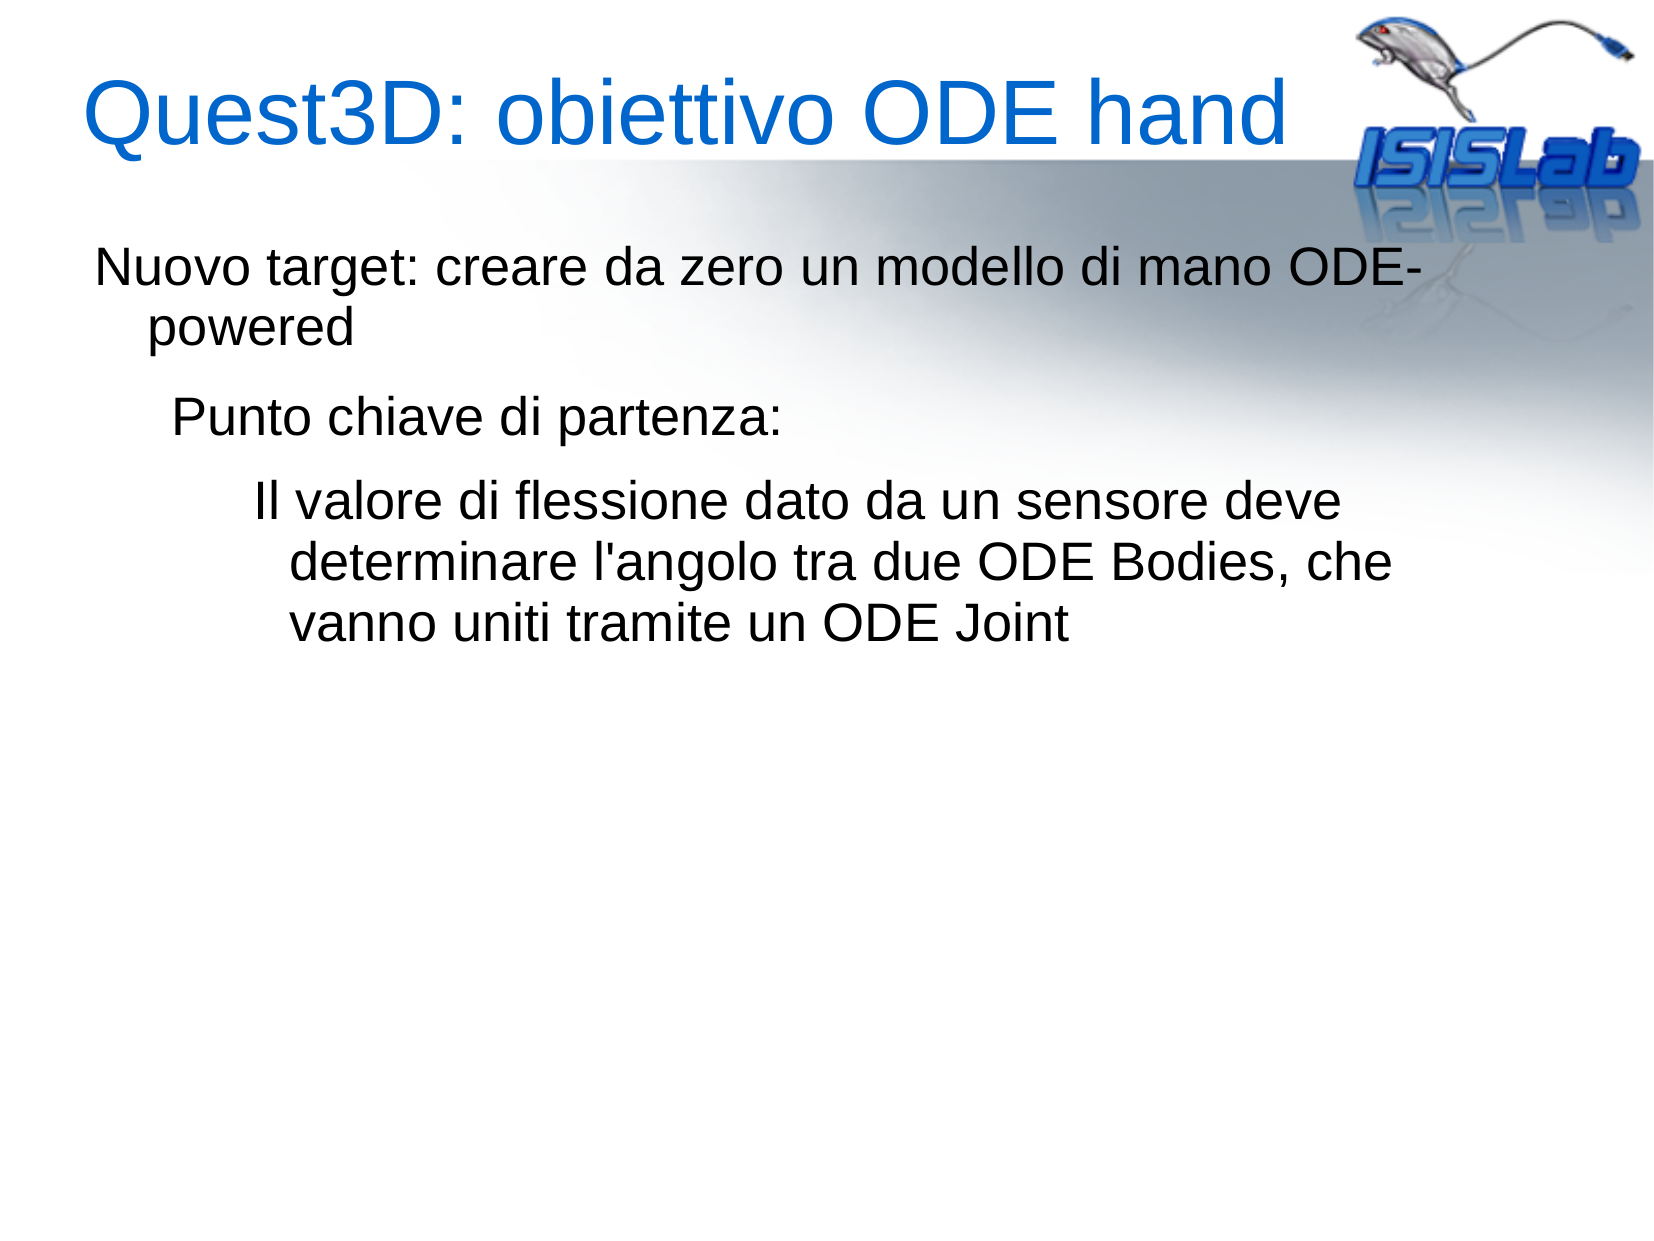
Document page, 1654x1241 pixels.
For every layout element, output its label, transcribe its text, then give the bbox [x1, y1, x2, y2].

title Quest3D: obiettivo ODE hand [82, 49, 1571, 178]
list Nuovo target: creare da zero un modello di mano ODE-powered Punto chiave di partenza: Il valore di flessione dato da un sensore deve determinare l'angolo tra due ODE Bodies, che vanno uniti tramite un ODE Joint [76, 236, 1447, 1040]
picture [0, 0, 1654, 1241]
